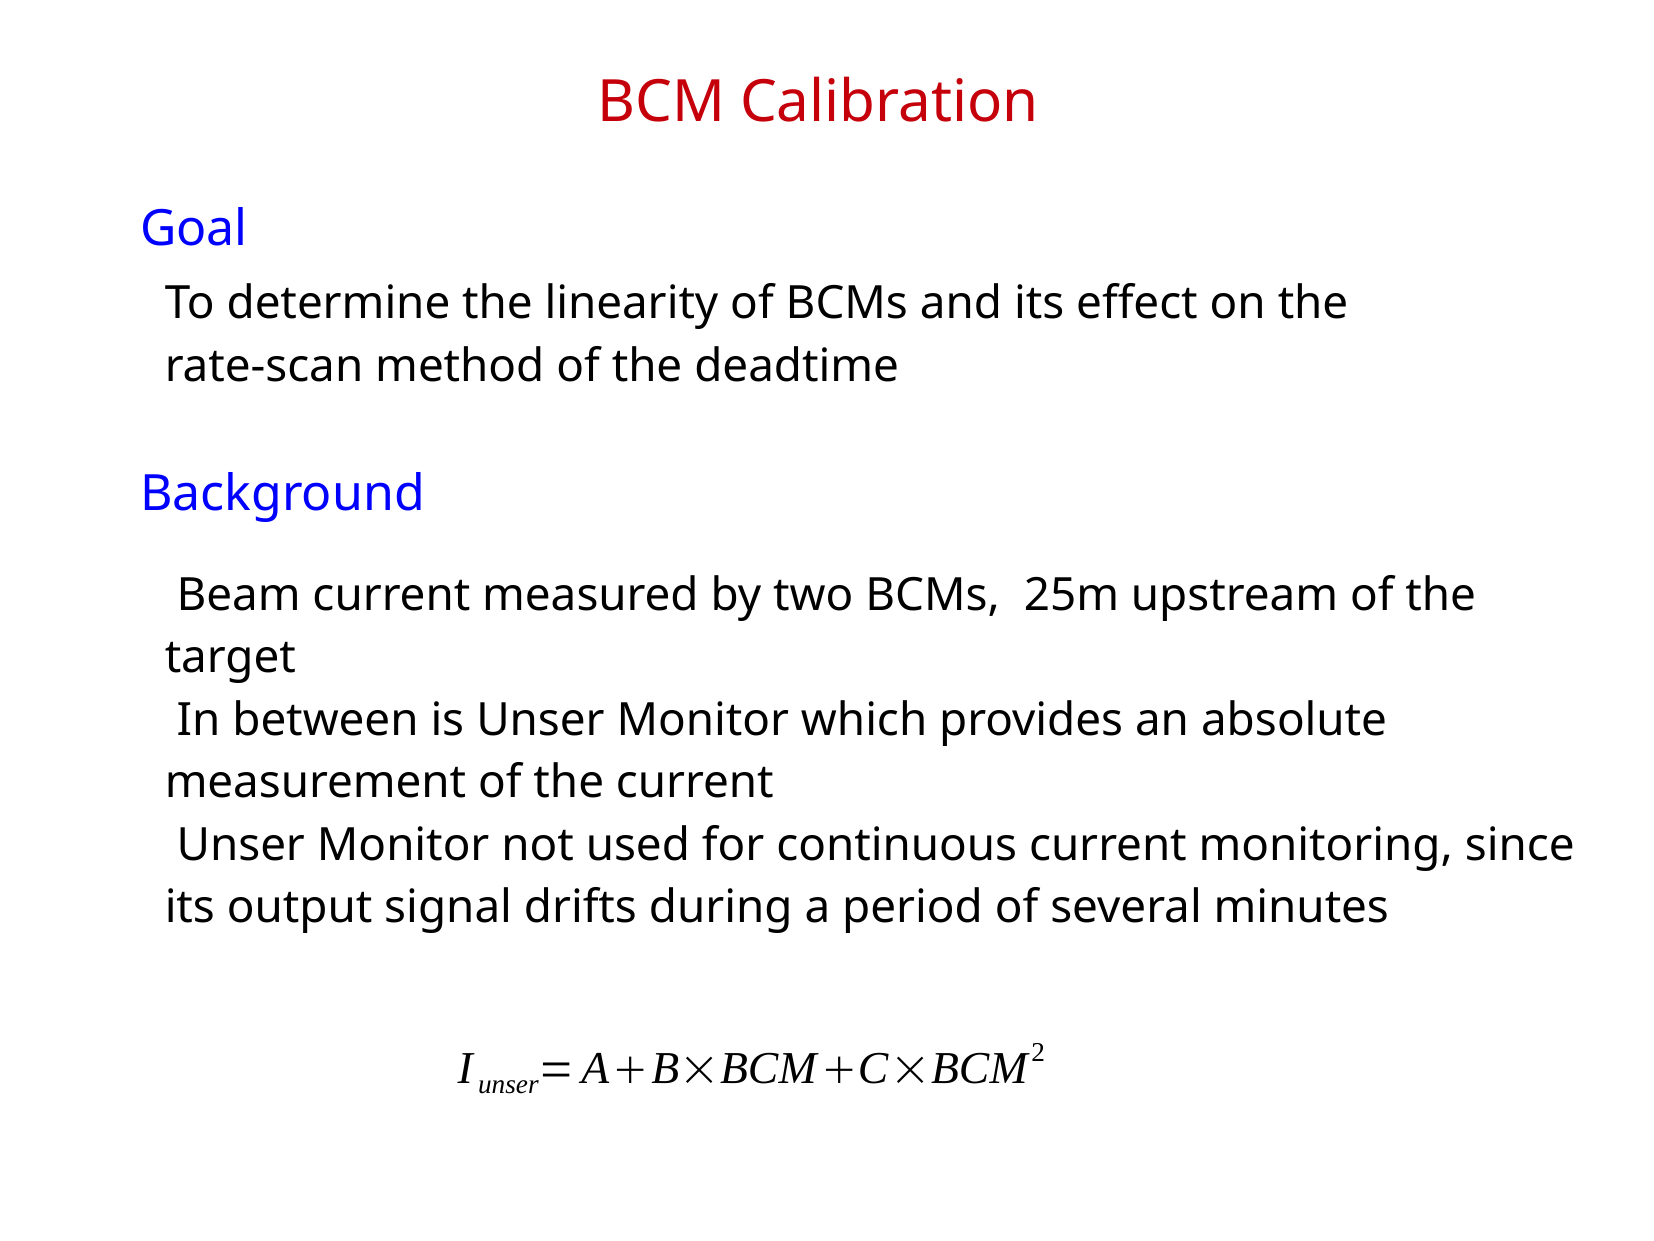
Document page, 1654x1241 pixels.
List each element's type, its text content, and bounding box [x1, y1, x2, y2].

text_box Goal [112, 184, 1613, 273]
text_box Background [112, 450, 1651, 539]
text_box Beam current measured by two BCMs, 25m upstream of the target In between is Unser Monitor which provides an absolute measurement of the current Unser Monitor not used for continuous current monitoring, since its output signal drifts during a period of several minutes [150, 553, 1613, 976]
chart [450, 1036, 1051, 1100]
title BCM Calibration [112, 47, 1524, 151]
text_box To determine the linearity of BCMs and its effect on the rate-scan method of the deadtime [150, 262, 1426, 413]
